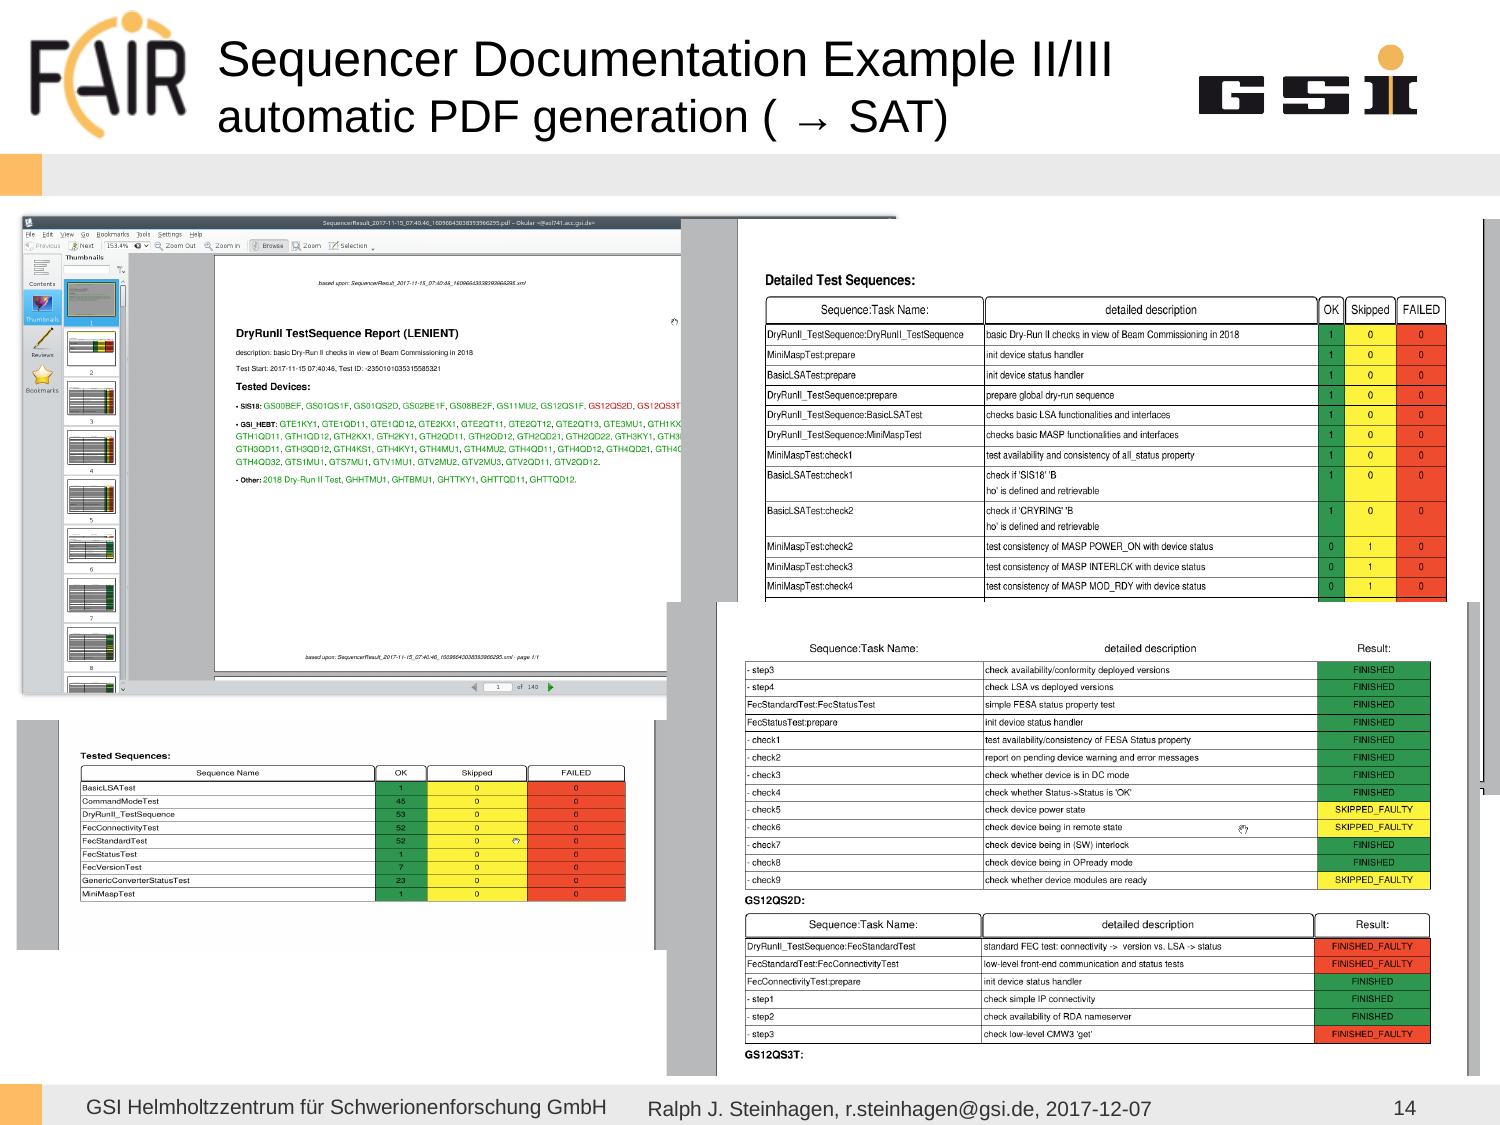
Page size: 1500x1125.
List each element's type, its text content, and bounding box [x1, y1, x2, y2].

picture [30, 9, 187, 141]
picture [1197, 42, 1419, 117]
title Sequencer Documentation Example II/III automatic PDF generation ( → SAT) [217, 20, 1180, 147]
picture [15, 207, 1500, 1076]
